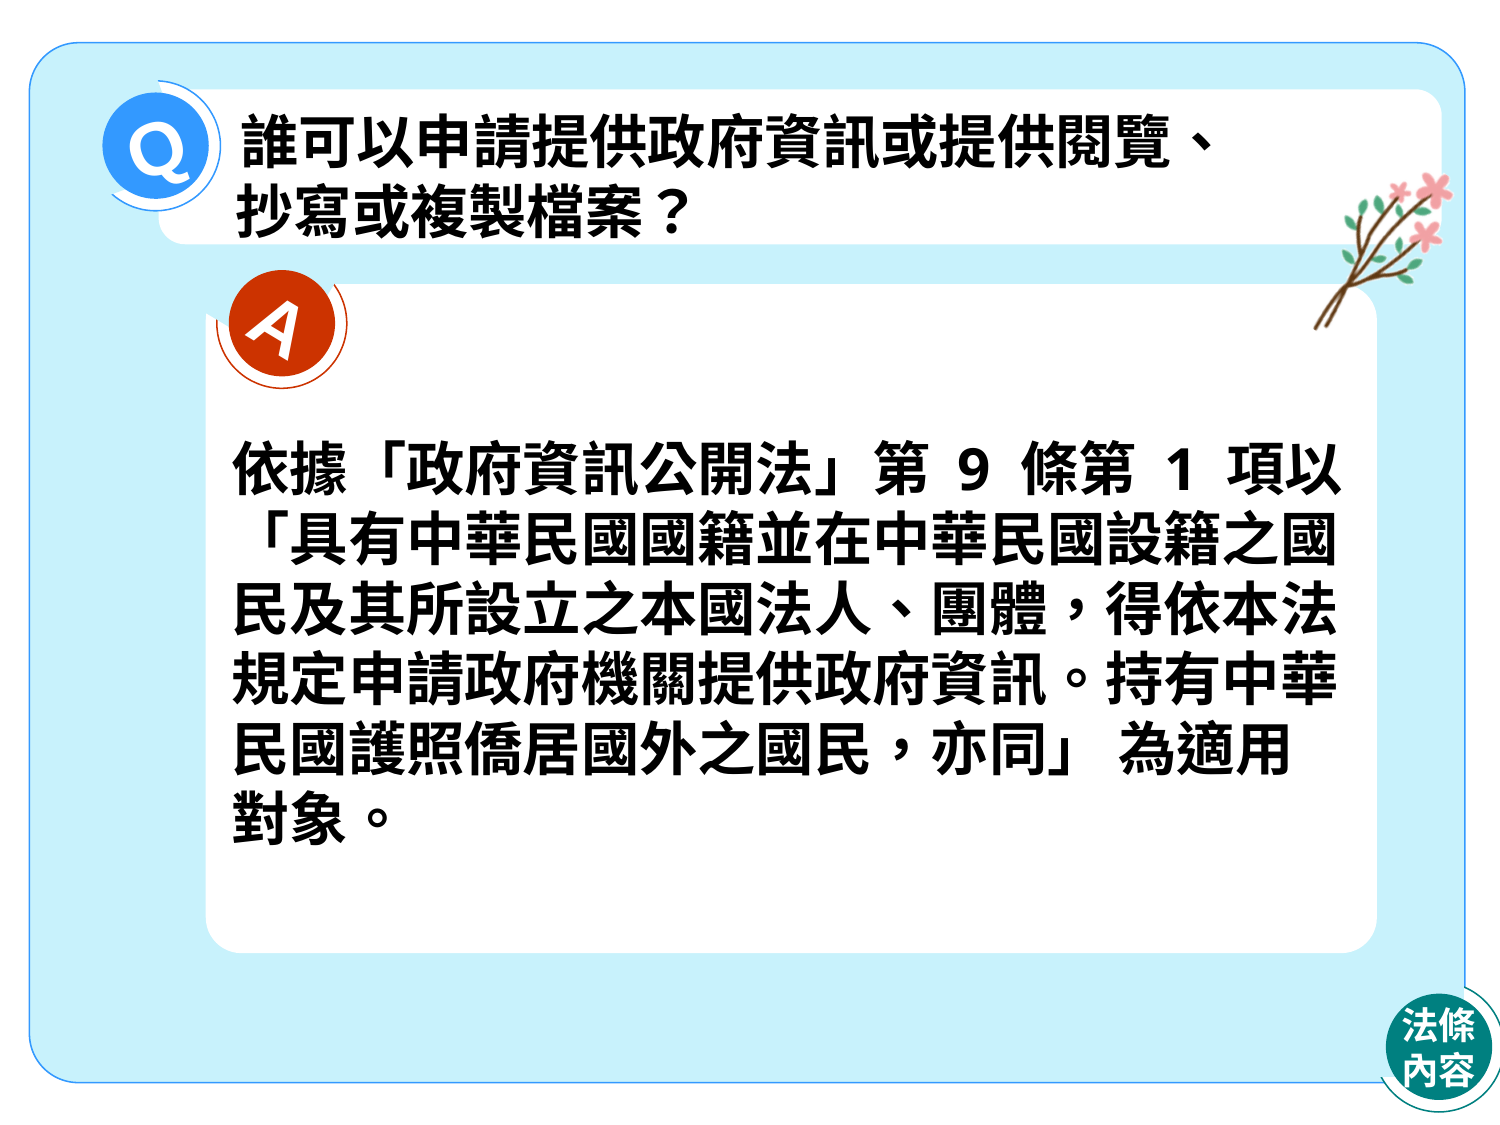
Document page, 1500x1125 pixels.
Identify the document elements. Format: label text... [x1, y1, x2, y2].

text_box A [228, 270, 336, 377]
text_box Q [102, 92, 209, 199]
text_box 依據「政府資訊公開法」第 9 條第 1 項以「具有中華民國國籍並在中華民國設籍之國民及其所設立之本國法人、團體，得依本法規定申請政府機關提供政府資訊。持有中華民國護照僑居國外之國民，亦同」 為適用對象。 [206, 284, 1377, 953]
text_box 誰可以申請提供政府資訊或提供閱覽、 抄寫或複製檔案？ [159, 90, 1441, 244]
picture [1279, 139, 1477, 362]
text_box 法條 內容 [1385, 993, 1493, 1100]
text_box [29, 42, 1500, 1113]
